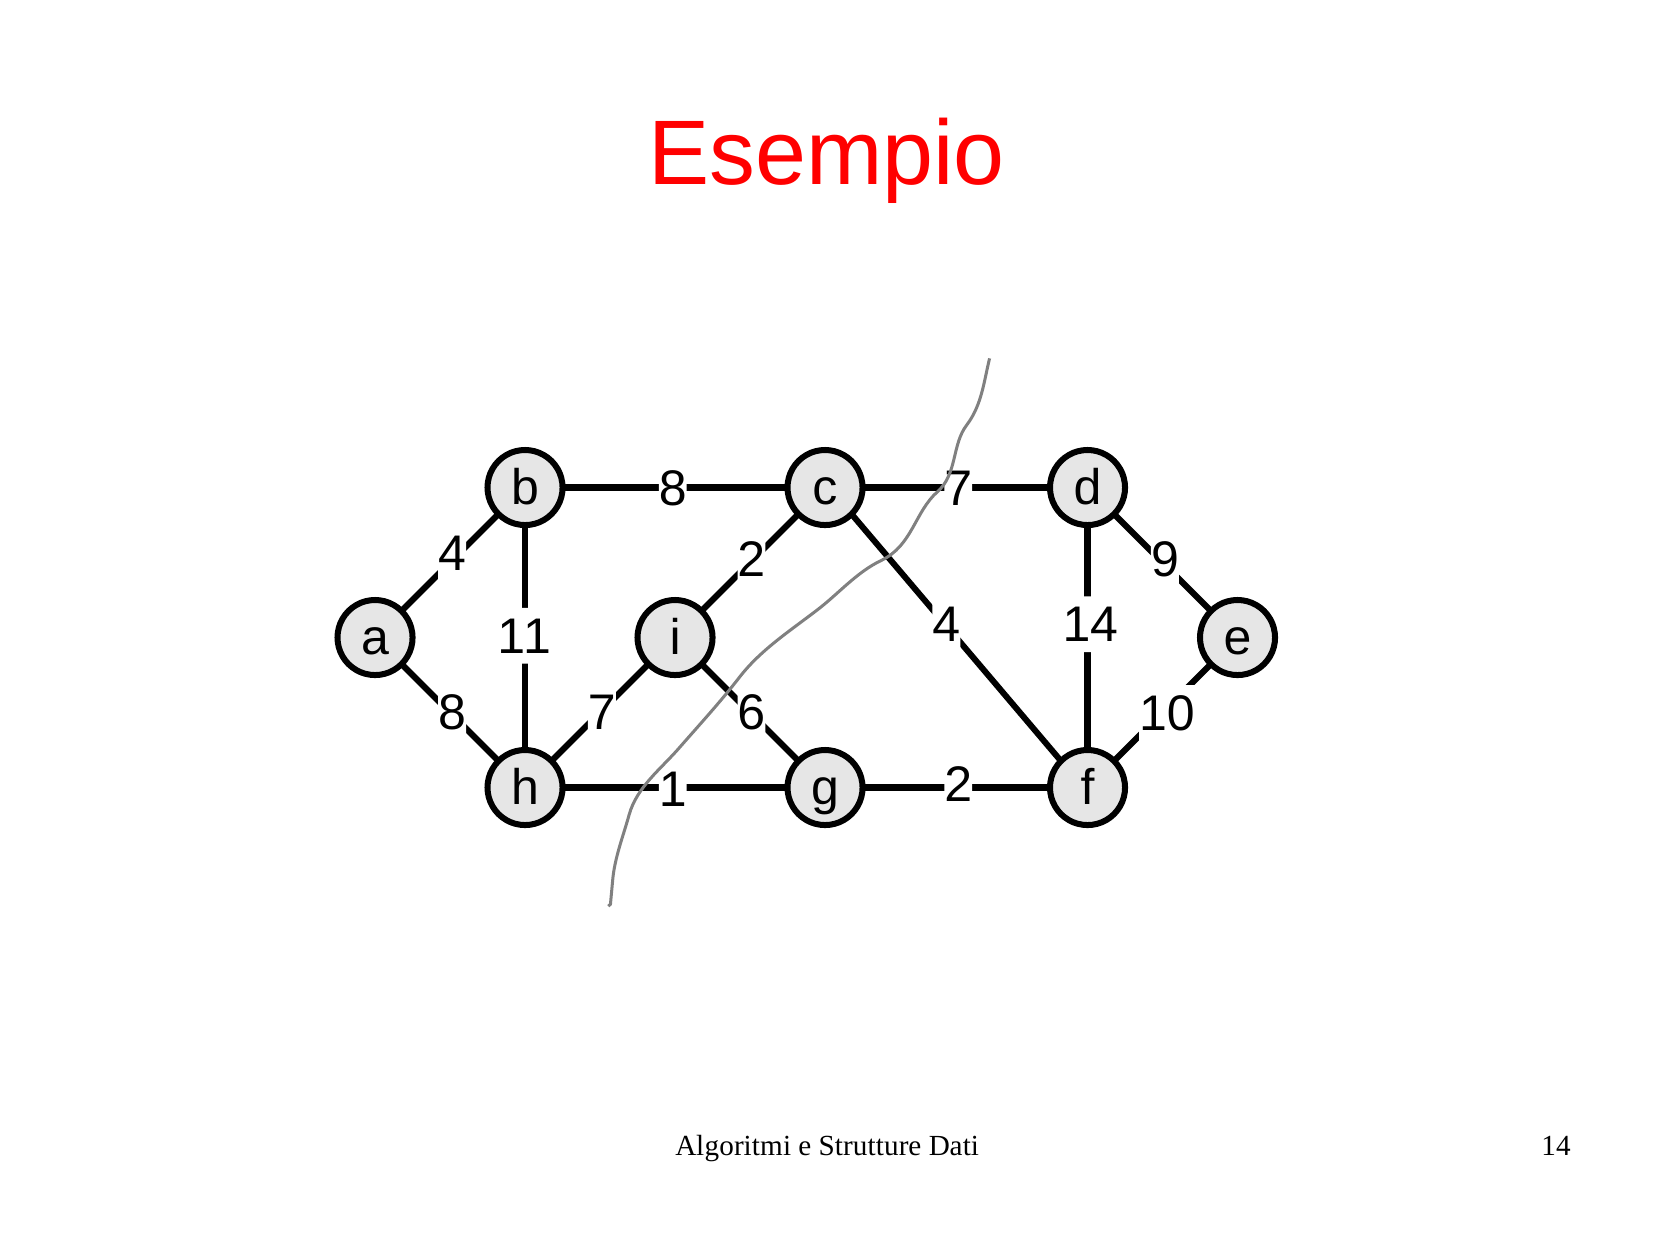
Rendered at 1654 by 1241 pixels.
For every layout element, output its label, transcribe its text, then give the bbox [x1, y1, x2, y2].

text_box 7 [587, 684, 616, 741]
text_box 8 [658, 460, 687, 516]
text_box 11 [497, 607, 557, 664]
text_box 10 [1139, 685, 1195, 741]
text_box 9 [1150, 531, 1179, 588]
text_box 4 [932, 596, 961, 653]
text_box d [1050, 450, 1126, 525]
text_box 8 [438, 684, 467, 741]
text_box 14 [1062, 596, 1119, 653]
text_box 4 [438, 525, 467, 581]
text_box c [787, 450, 863, 526]
text_box 1 [658, 761, 687, 818]
text_box 2 [737, 531, 766, 588]
text_box e [1200, 600, 1276, 676]
text_box 2 [944, 756, 973, 812]
text_box i [637, 600, 713, 676]
text_box f [1050, 750, 1126, 826]
text_box 7 [944, 460, 973, 517]
text_box g [787, 750, 863, 826]
text_box 7 [944, 460, 951, 479]
text_box a [337, 600, 413, 676]
text_box h [487, 750, 563, 826]
title Esempio [82, 49, 1571, 257]
text_box 6 [737, 684, 766, 741]
text_box b [487, 450, 563, 525]
